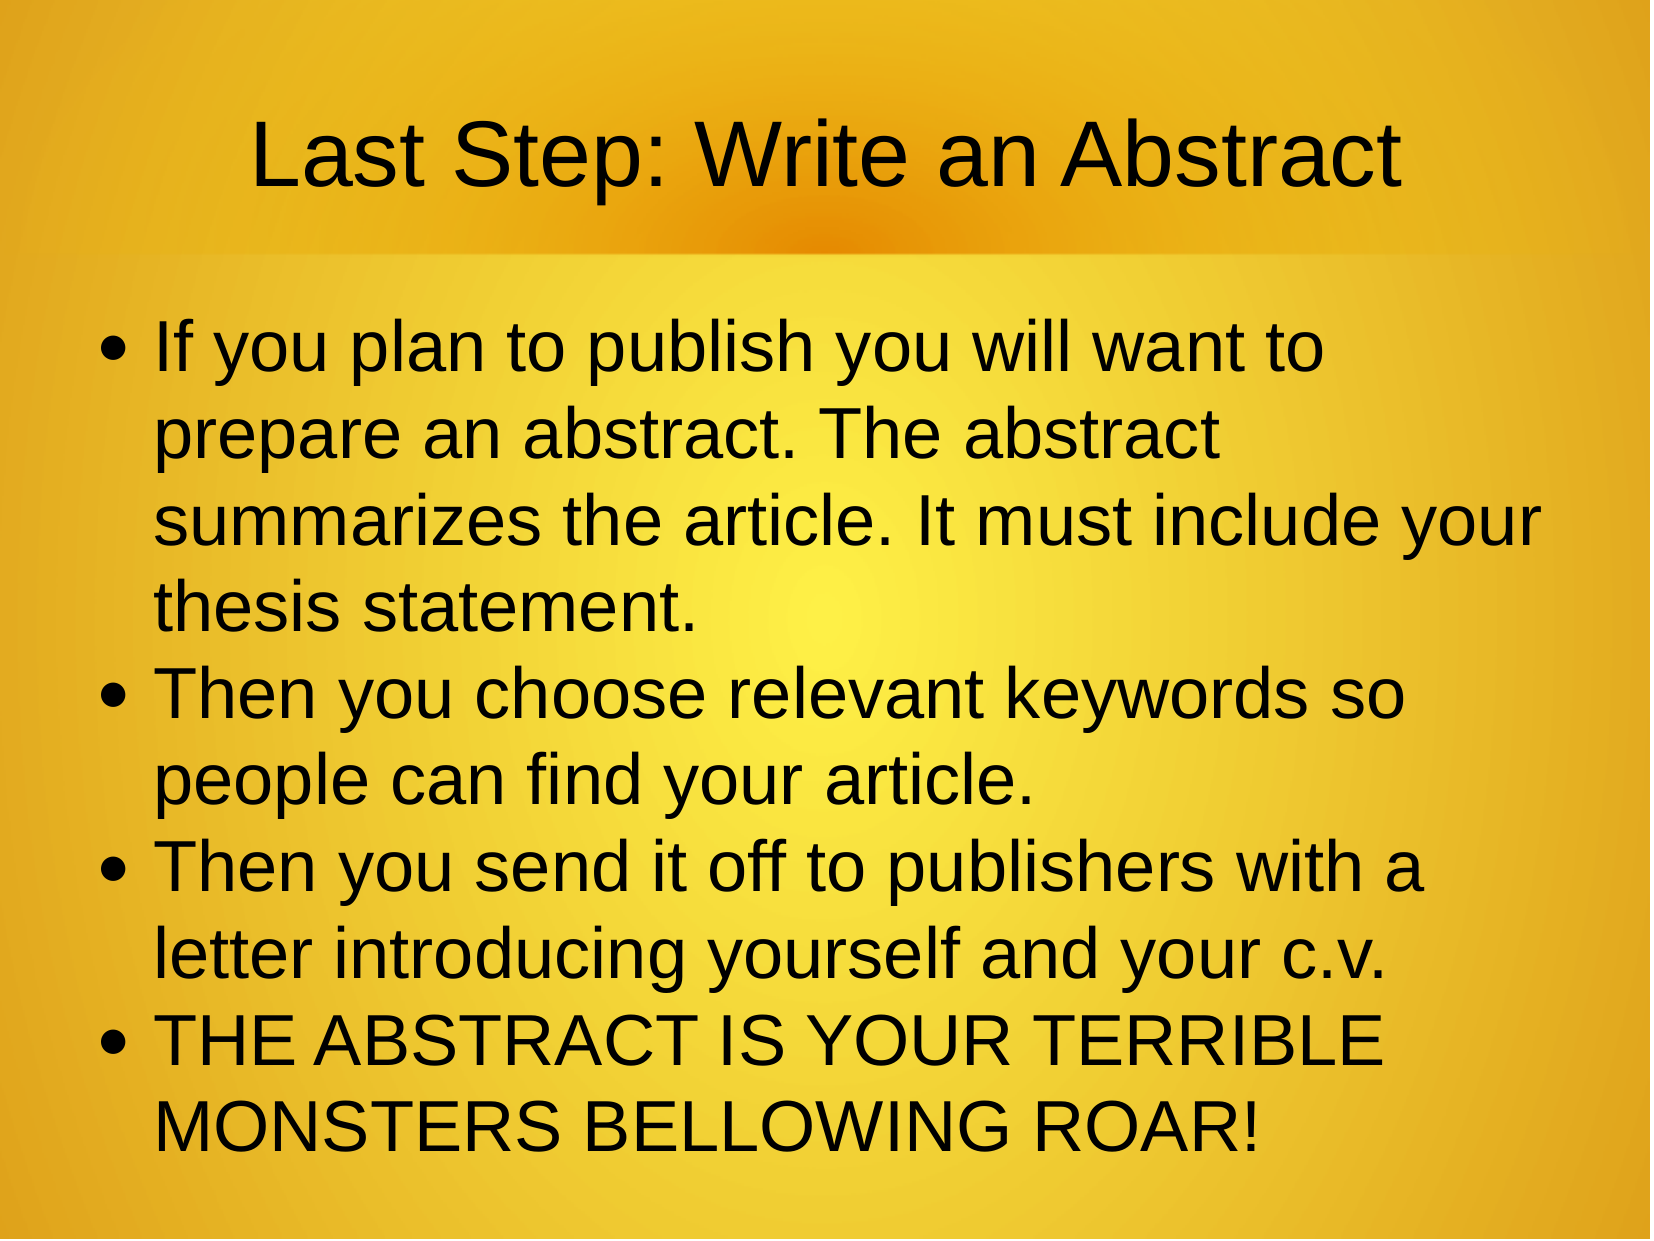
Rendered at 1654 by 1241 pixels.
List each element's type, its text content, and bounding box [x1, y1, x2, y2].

text_box Last Step: Write an Abstract [82, 47, 1571, 252]
picture [0, 0, 1650, 1239]
text_box If you plan to publish you will want to prepare an abstract. The abstract summarizes the article. It must include your thesis statement. Then you choose relevant keywords so people can find your article. Then you send it off to publishers with a letter introducing yourself and your c.v. THE ABSTRACT IS YOUR TERRIBLE MONSTERS BELLOWING ROAR! [82, 299, 1571, 1019]
